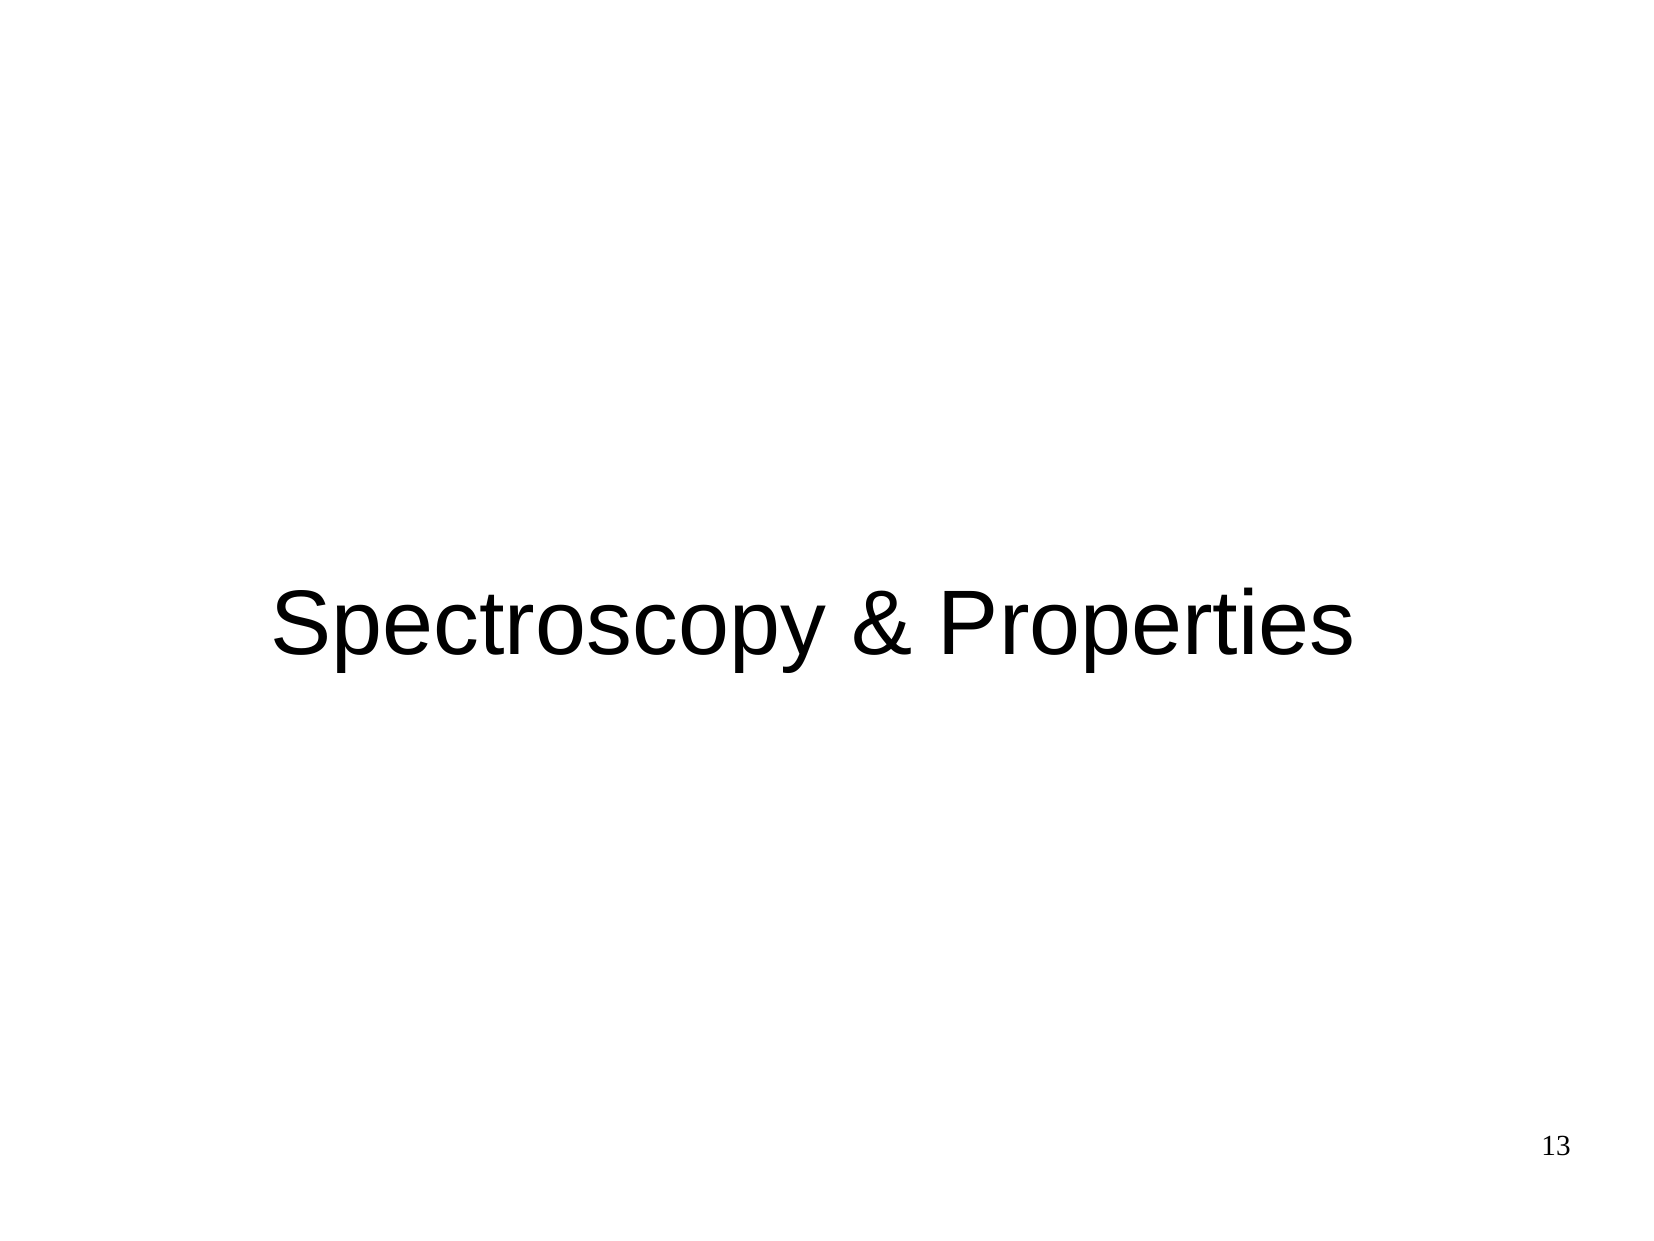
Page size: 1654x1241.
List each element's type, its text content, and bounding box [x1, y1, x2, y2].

title Spectroscopy & Properties [82, 519, 1571, 727]
